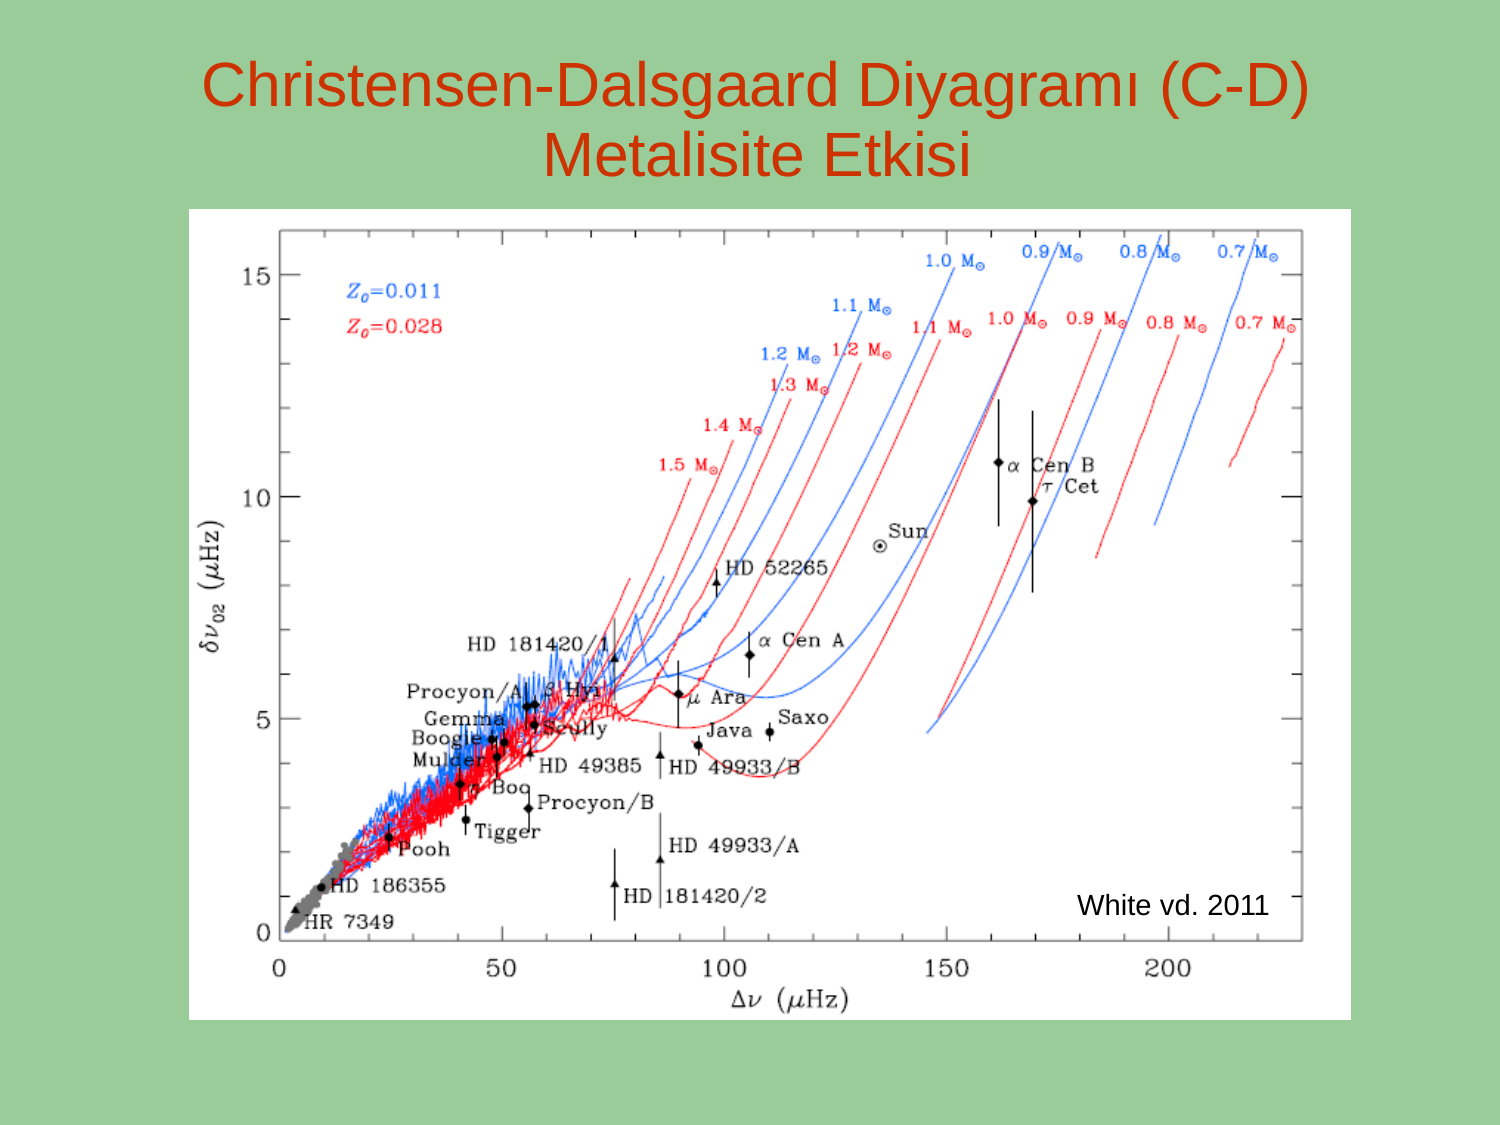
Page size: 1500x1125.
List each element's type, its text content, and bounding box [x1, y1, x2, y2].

title Christensen-Dalsgaard Diyagramı (C-D) Metalisite Etkisi [120, 29, 1395, 211]
picture [189, 209, 1351, 1021]
text_box White vd. 2011 [990, 881, 1285, 932]
